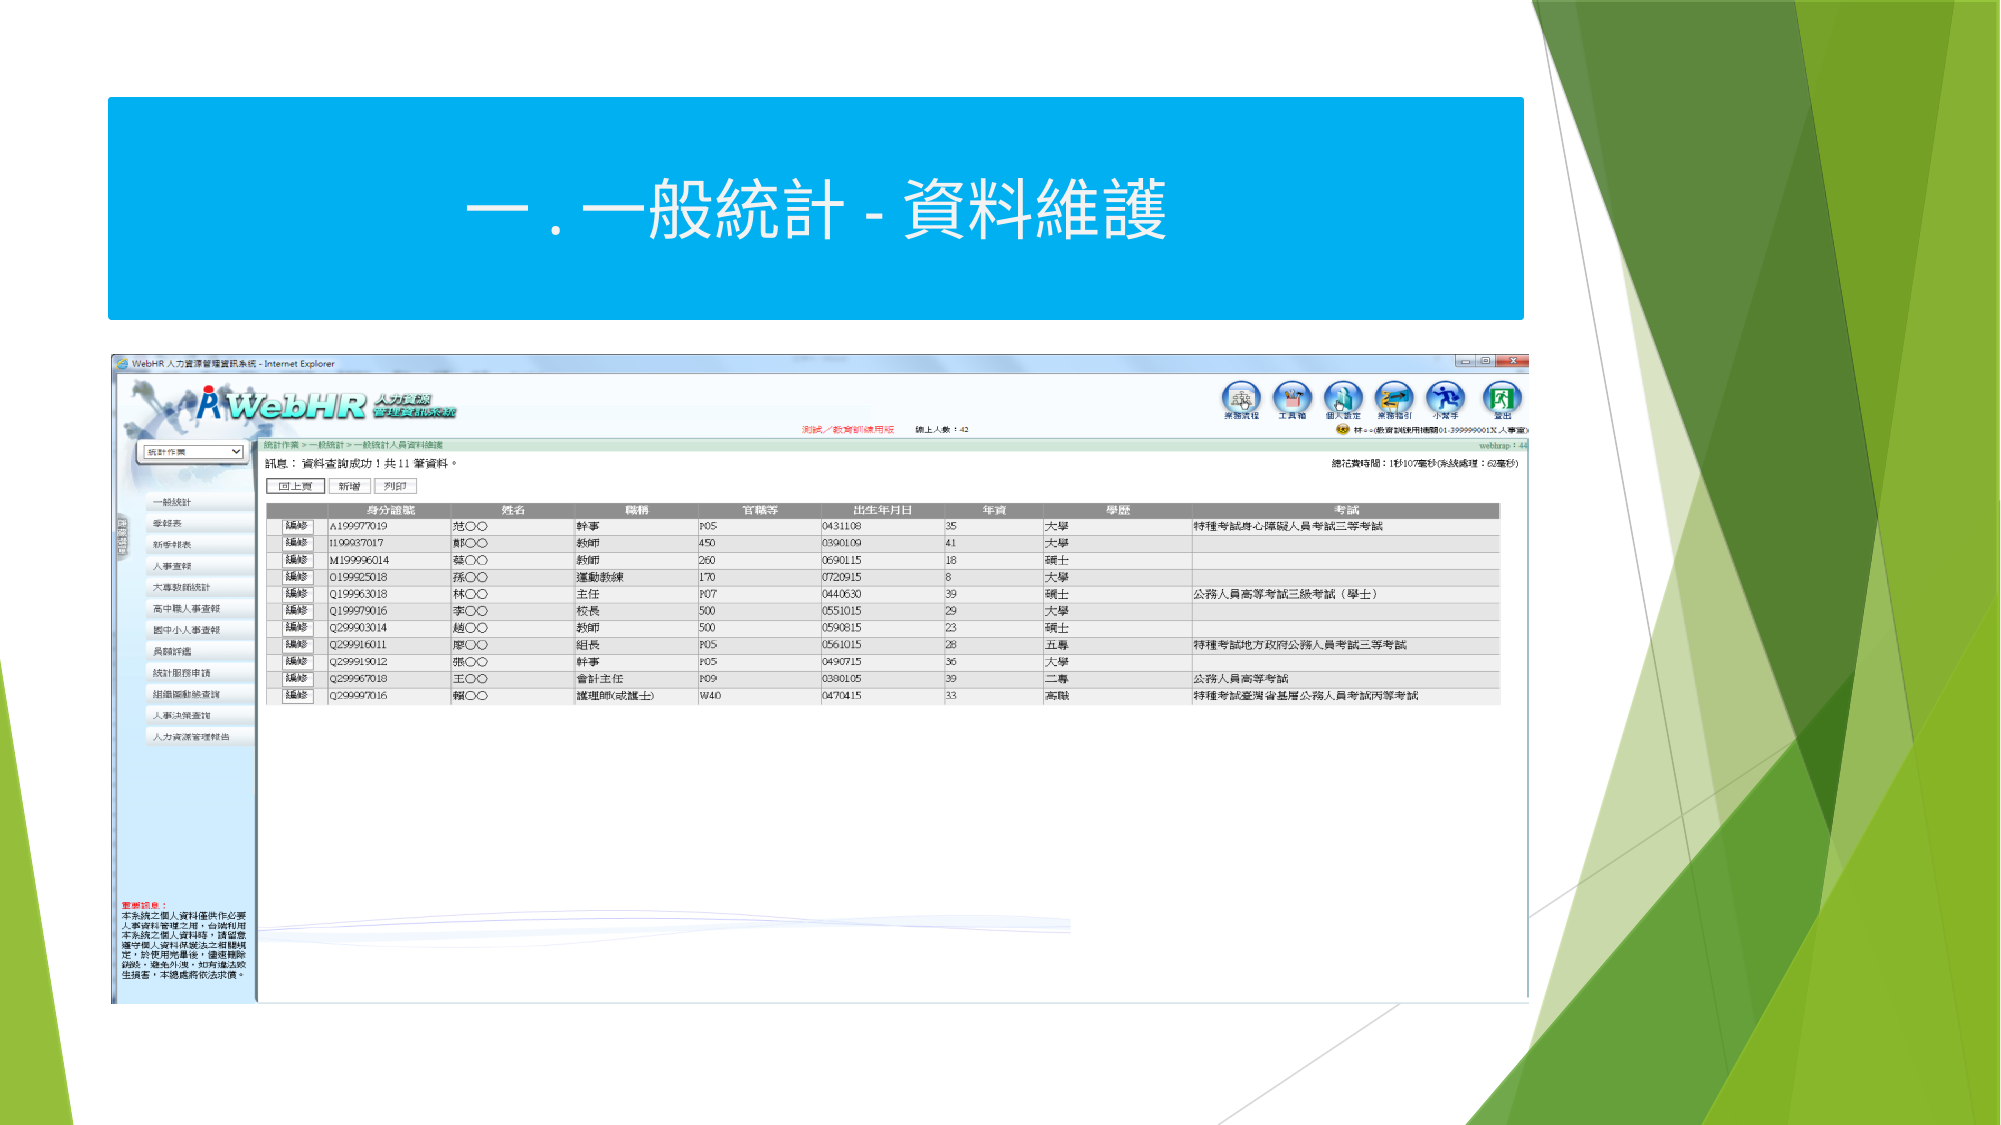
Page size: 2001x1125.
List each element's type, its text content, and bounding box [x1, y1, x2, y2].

picture [111, 354, 1529, 1004]
title 一.一般統計-資料維護 [111, 99, 1522, 317]
